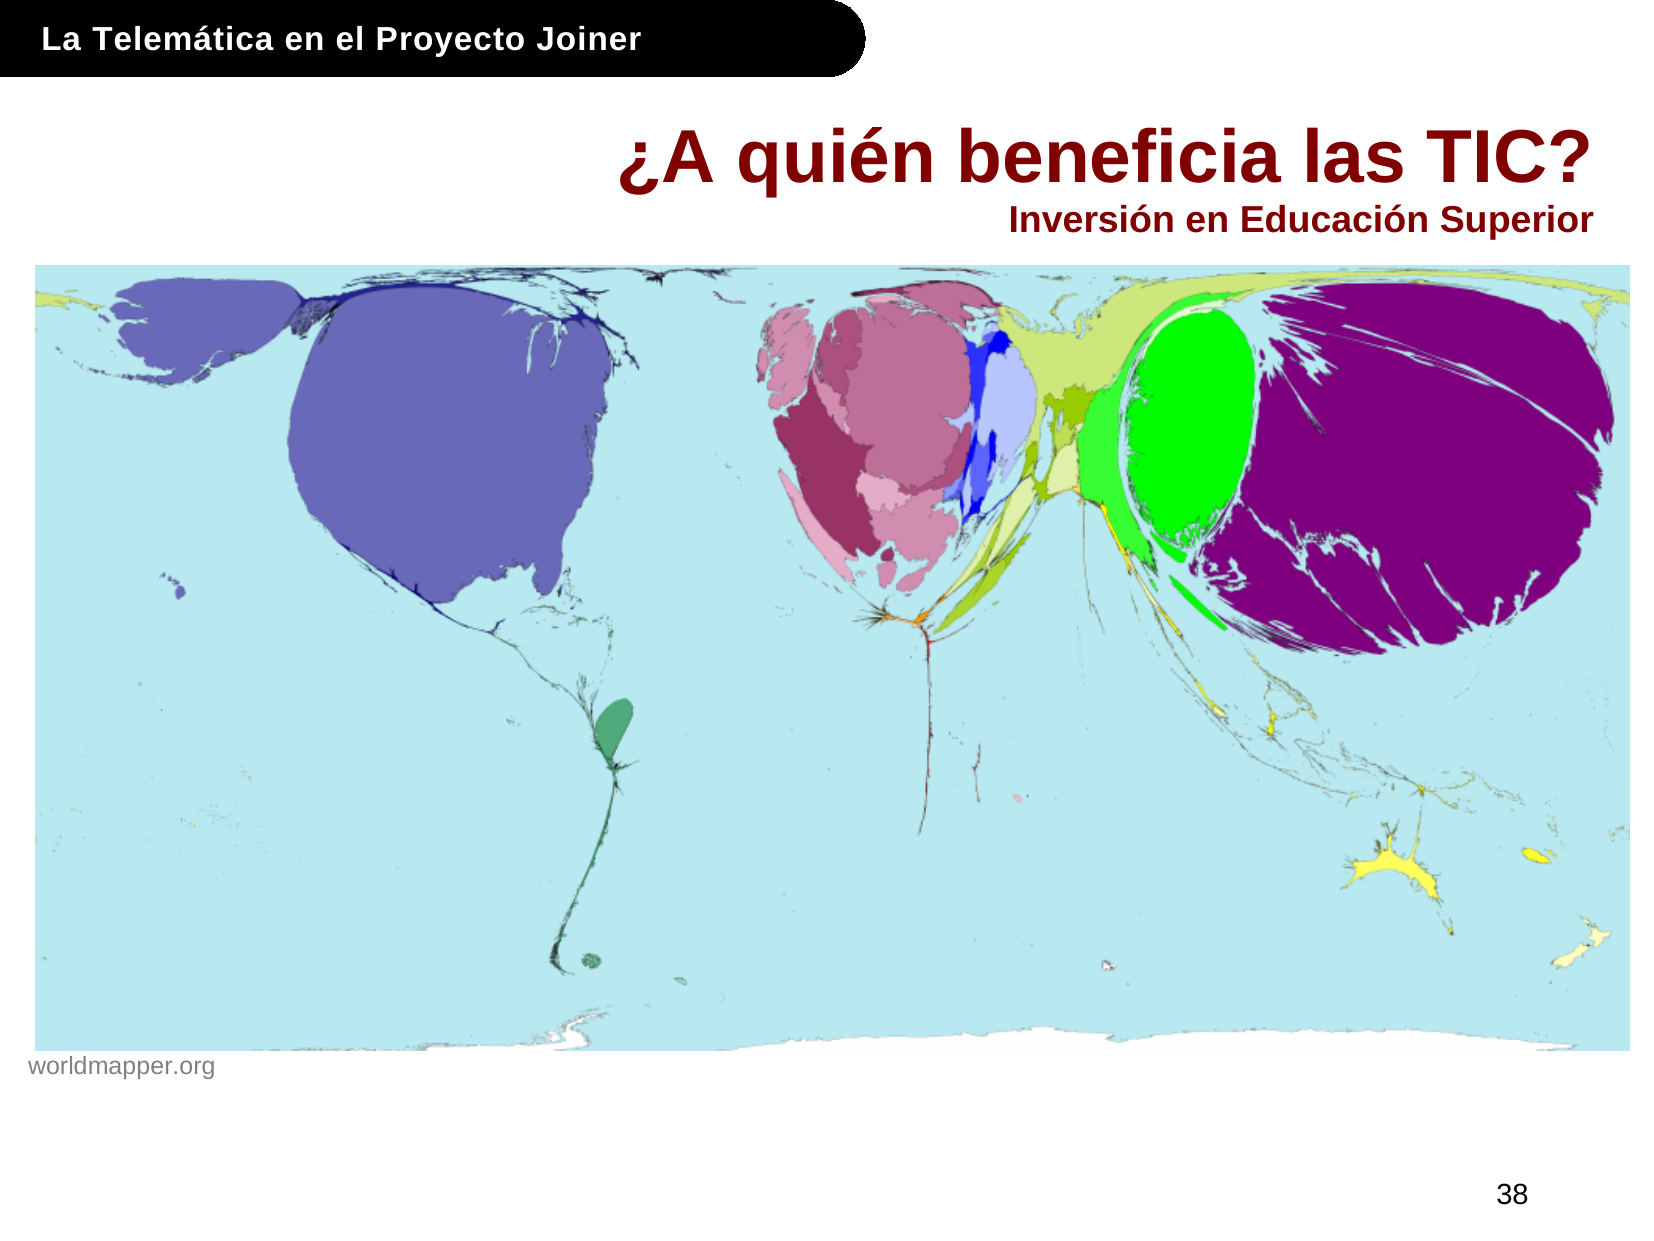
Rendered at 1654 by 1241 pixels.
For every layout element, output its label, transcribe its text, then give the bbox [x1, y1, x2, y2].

text_box worldmapper.org [28, 1051, 217, 1080]
picture [35, 265, 1630, 1051]
title ¿A quién beneficia las TIC? Inversión en Educación Superior [118, 114, 1595, 241]
